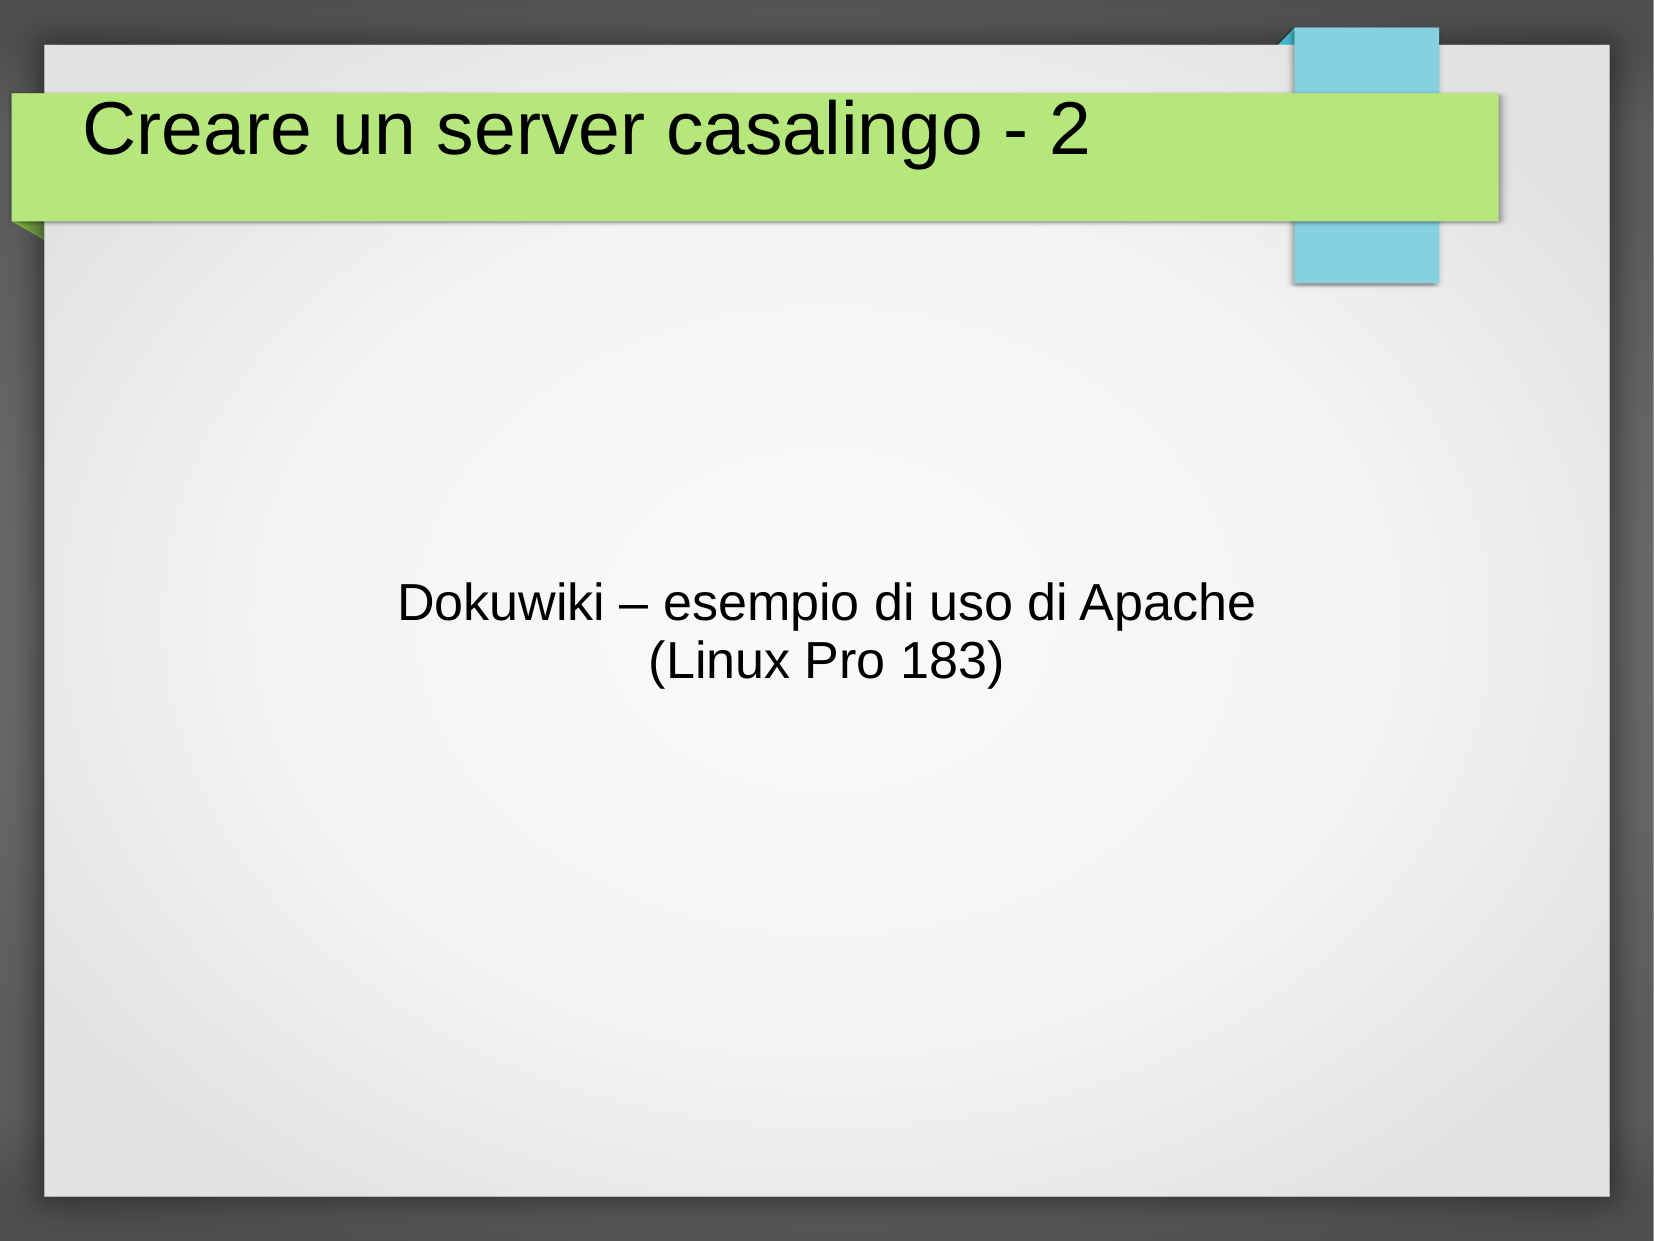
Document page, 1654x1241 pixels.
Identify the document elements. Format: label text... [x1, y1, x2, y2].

title Creare un server casalingo - 2 [82, 44, 1264, 213]
subtitle Dokuwiki – esempio di uso di Apache (Linux Pro 183) [82, 295, 1571, 1015]
picture [0, 0, 1654, 1241]
